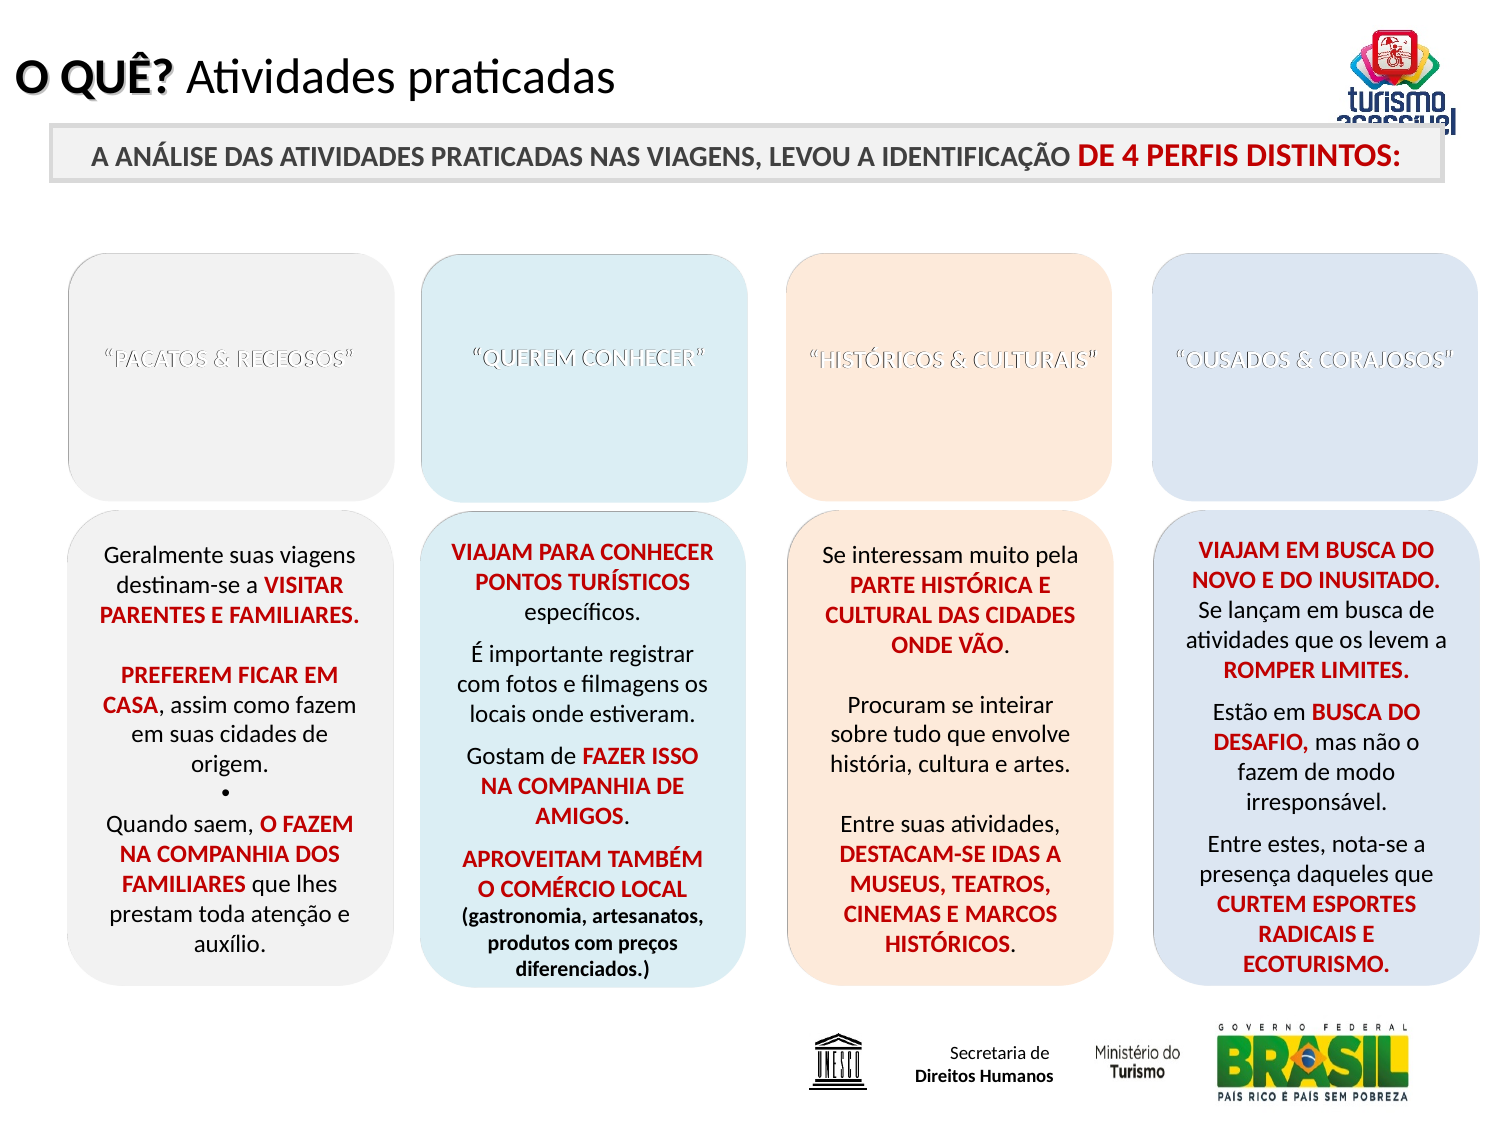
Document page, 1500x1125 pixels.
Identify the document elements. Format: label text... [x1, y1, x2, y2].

text_box “OUSADOS & CORAJOSOS” [1161, 336, 1471, 381]
text_box A análise das atividades praticadas nas viagens, levou a identificação de 4 PERFIS DISTINTOS: [51, 125, 1442, 180]
text_box [786, 253, 1112, 502]
text_box Se interessam muito pela parte histórica e cultural das cidades onde vão. Procuram se inteirar sobre tudo que envolve história, cultura e artes. Entre suas atividades, destacam-se idas a museus, teatros, cinemas e marcos históricos. [787, 510, 1114, 986]
text_box Viajam para conhecer pontos turísticos específicos. É importante registrar com fotos e filmagens os locais onde estiveram. Gostam de fazer isso na companhia de amigos. Aproveitam também o comércio local (gastronomia, artesanatos, produtos com preços diferenciados.) [420, 511, 746, 988]
text_box [1152, 253, 1478, 502]
text_box [421, 254, 748, 503]
text_box “PACATOS & RECEOSOS” [89, 335, 372, 380]
text_box Geralmente suas viagens destinam-se a visitar parentes e familiares. Preferem ficar em casa, assim como fazem em suas cidades de origem. Quando saem, o fazem na companhia dos familiares que lhes prestam toda atenção e auxílio. [67, 510, 393, 986]
text_box [68, 253, 395, 502]
text_box “QUEREM CONHECER” [458, 334, 723, 379]
text_box Viajam em busca do novo e do inusitado. Se lançam em busca de atividades que os levem a romper limites. Estão em busca do desafio, mas não o fazem de modo irresponsável. Entre estes, nota-se a presença daqueles que curtem esportes radicais e ecoturismo. [1153, 510, 1480, 986]
text_box O QUÊ? Atividades praticadas [0, 6, 827, 201]
text_box “HISTÓRICOS & CULTURAIS” [794, 336, 1115, 381]
